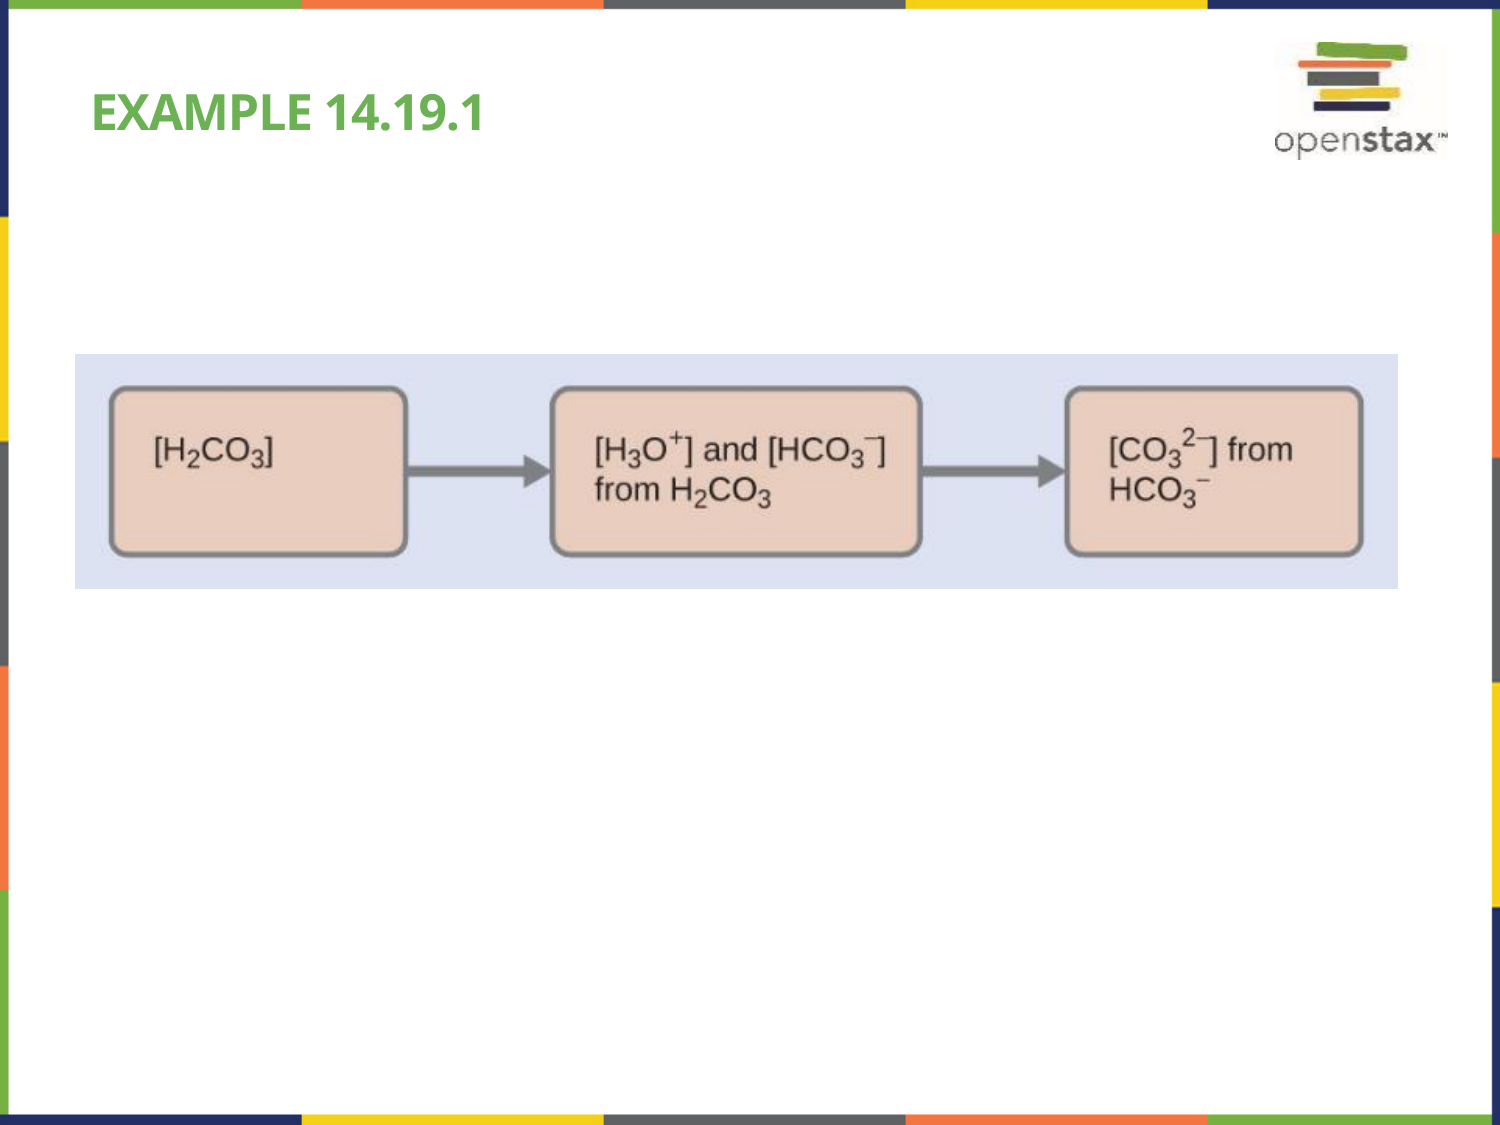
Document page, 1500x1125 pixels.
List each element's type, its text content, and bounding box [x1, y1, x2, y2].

title Example 14.19.1 [75, 39, 1398, 148]
picture [0, 0, 1500, 1125]
